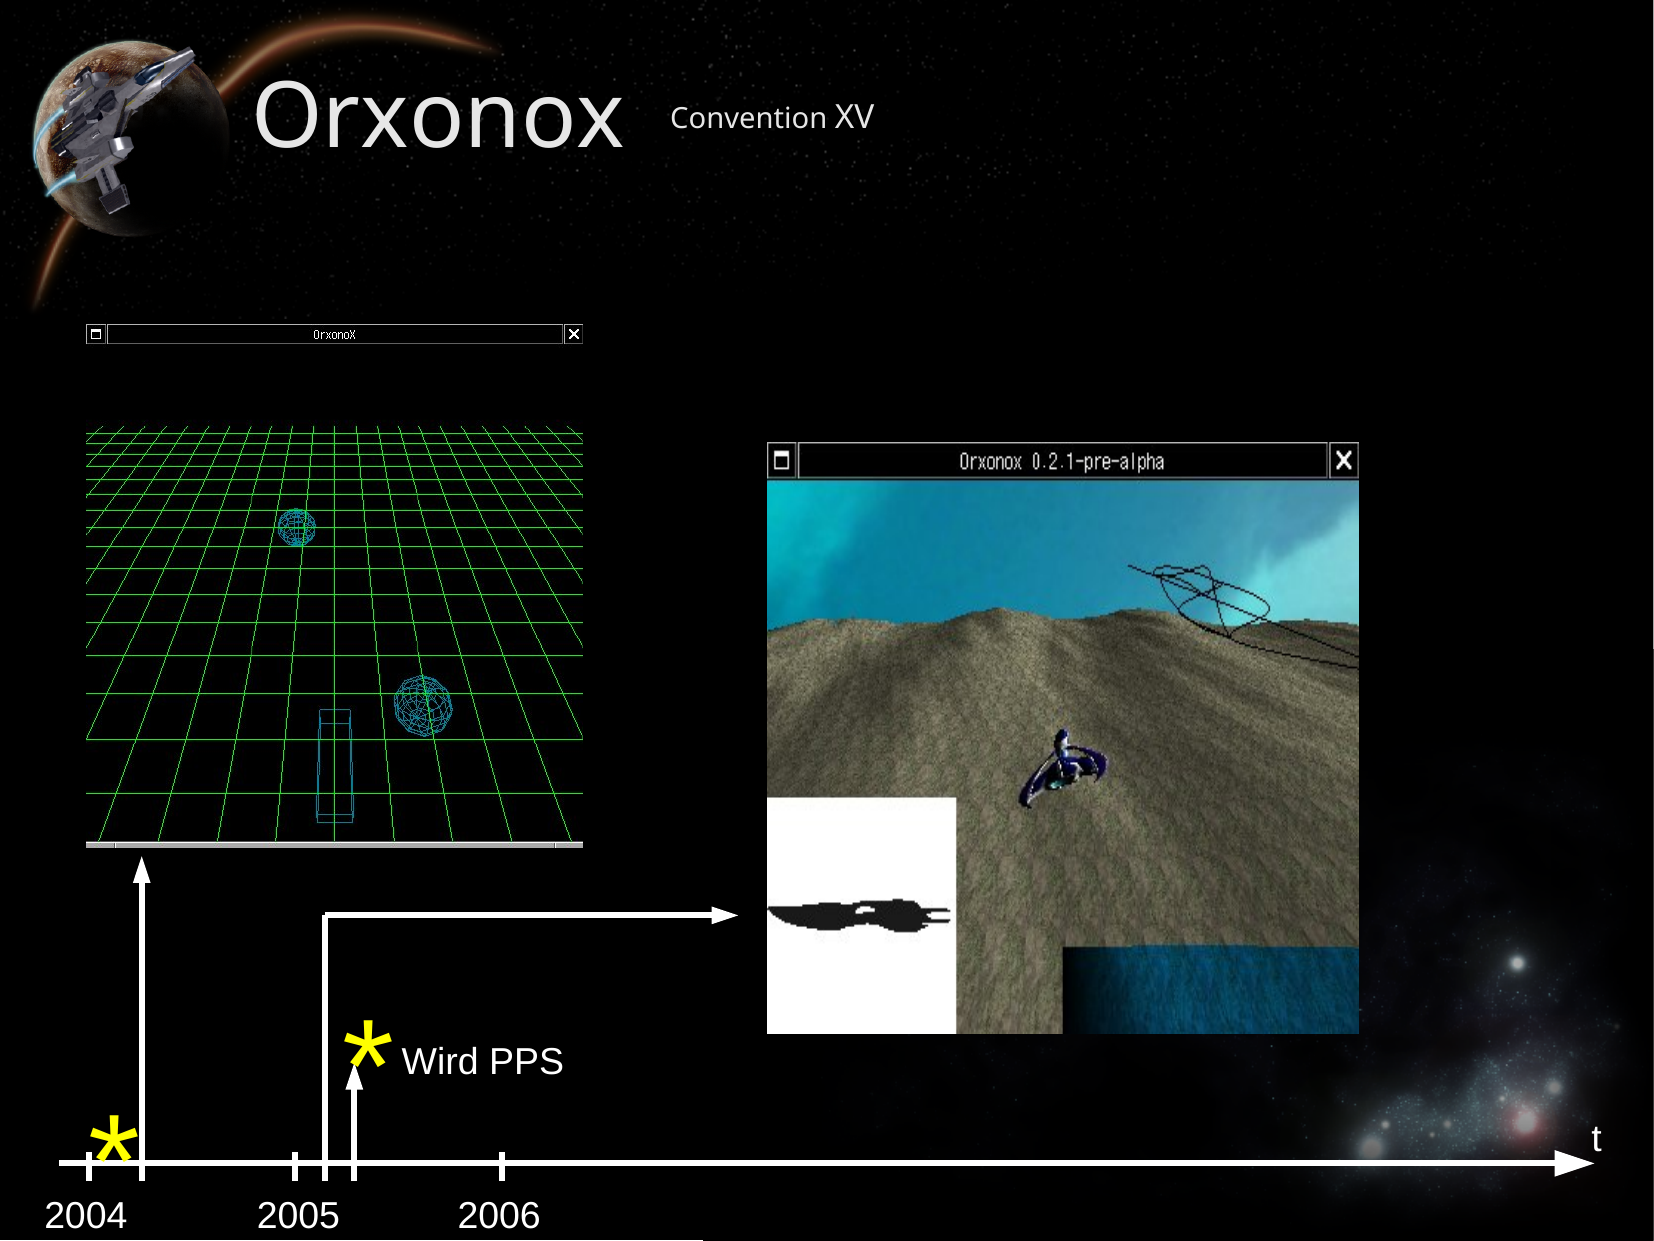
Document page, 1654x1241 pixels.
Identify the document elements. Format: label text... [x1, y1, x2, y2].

text_box * [70, 1076, 160, 1241]
text_box * [324, 981, 414, 1152]
text_box t [1576, 1110, 1636, 1168]
text_box 2004 [29, 1187, 70, 1241]
text_box 2005 [242, 1187, 361, 1241]
picture [703, 442, 1654, 1241]
text_box 2006 [442, 1187, 562, 1241]
picture [0, 0, 1607, 848]
text_box Wird PPS [414, 1029, 582, 1093]
